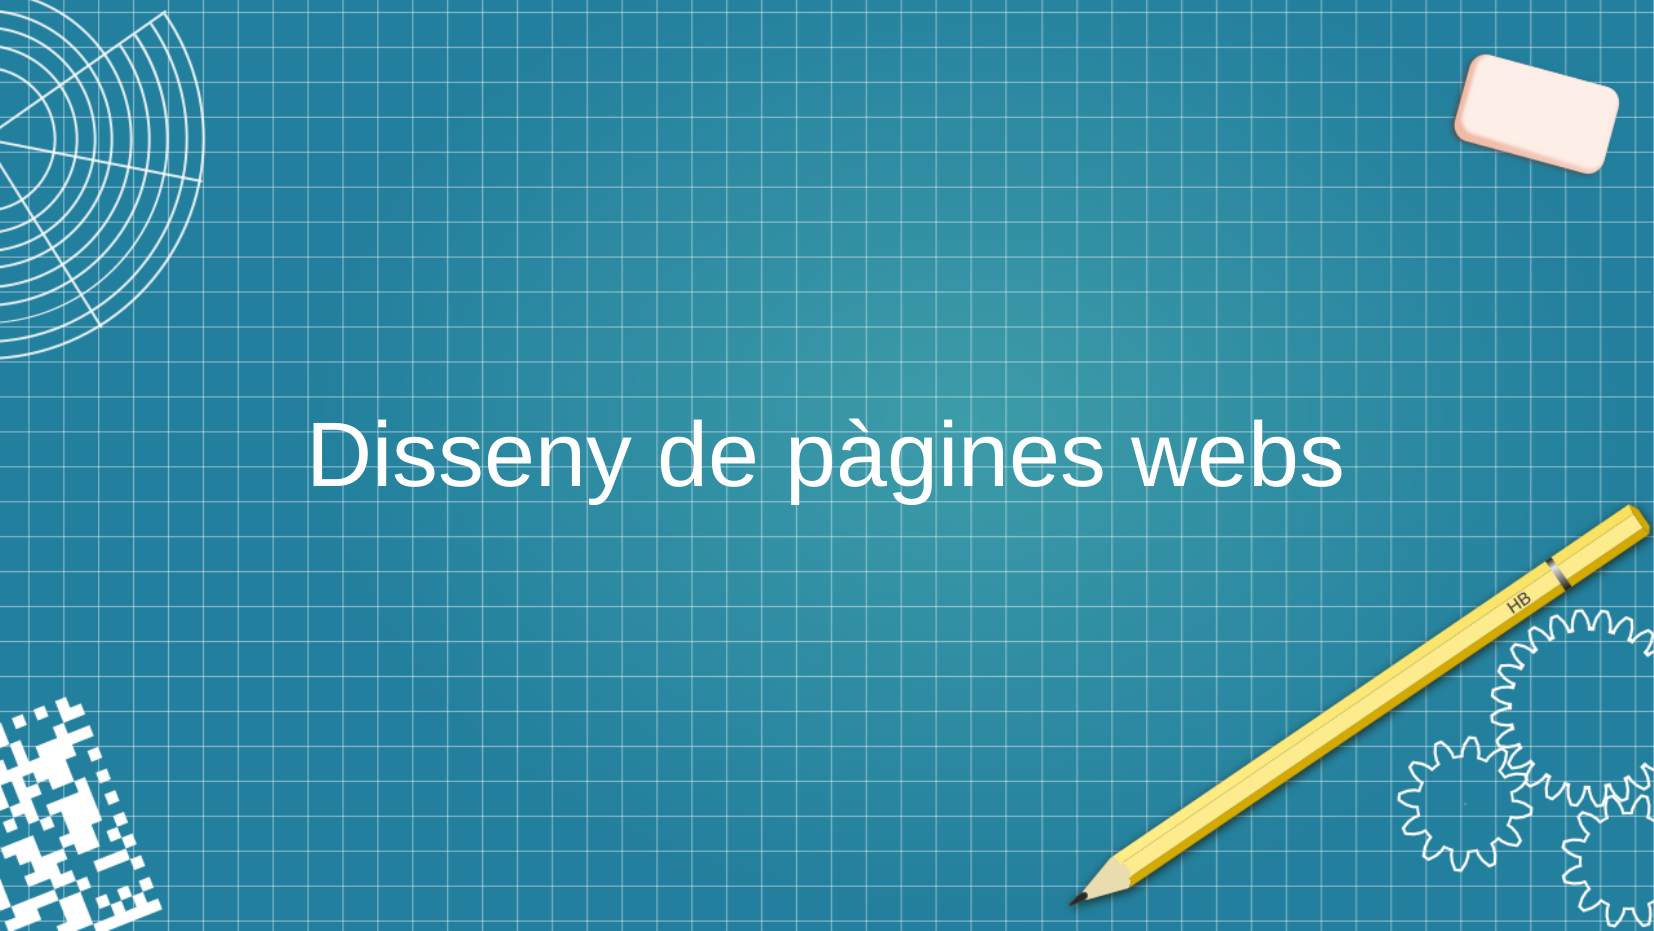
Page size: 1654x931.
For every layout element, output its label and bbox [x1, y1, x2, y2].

picture [0, 0, 1654, 931]
subtitle [82, 281, 1571, 931]
